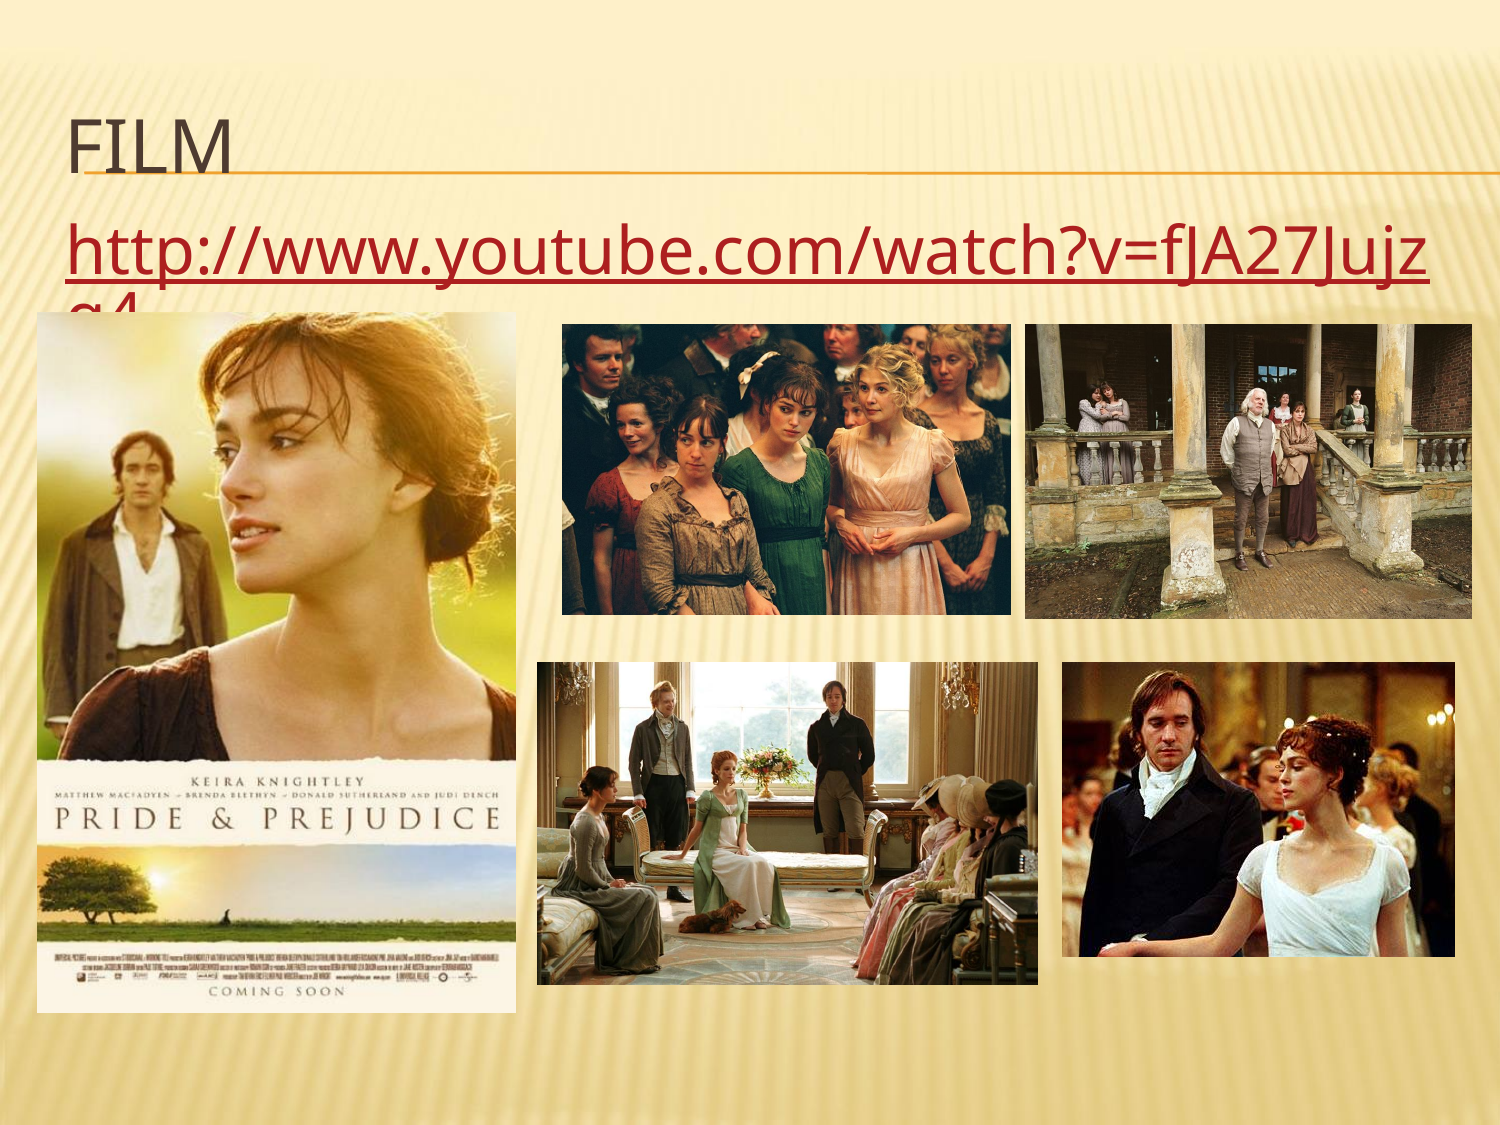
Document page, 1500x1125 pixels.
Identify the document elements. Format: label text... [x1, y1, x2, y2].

picture [1025, 324, 1472, 619]
picture [0, 0, 1500, 1125]
list http://www.youtube.com/watch?v=fJA27Jujzq4 [50, 200, 1475, 943]
picture [562, 324, 1011, 616]
title FILM [50, 75, 1475, 200]
